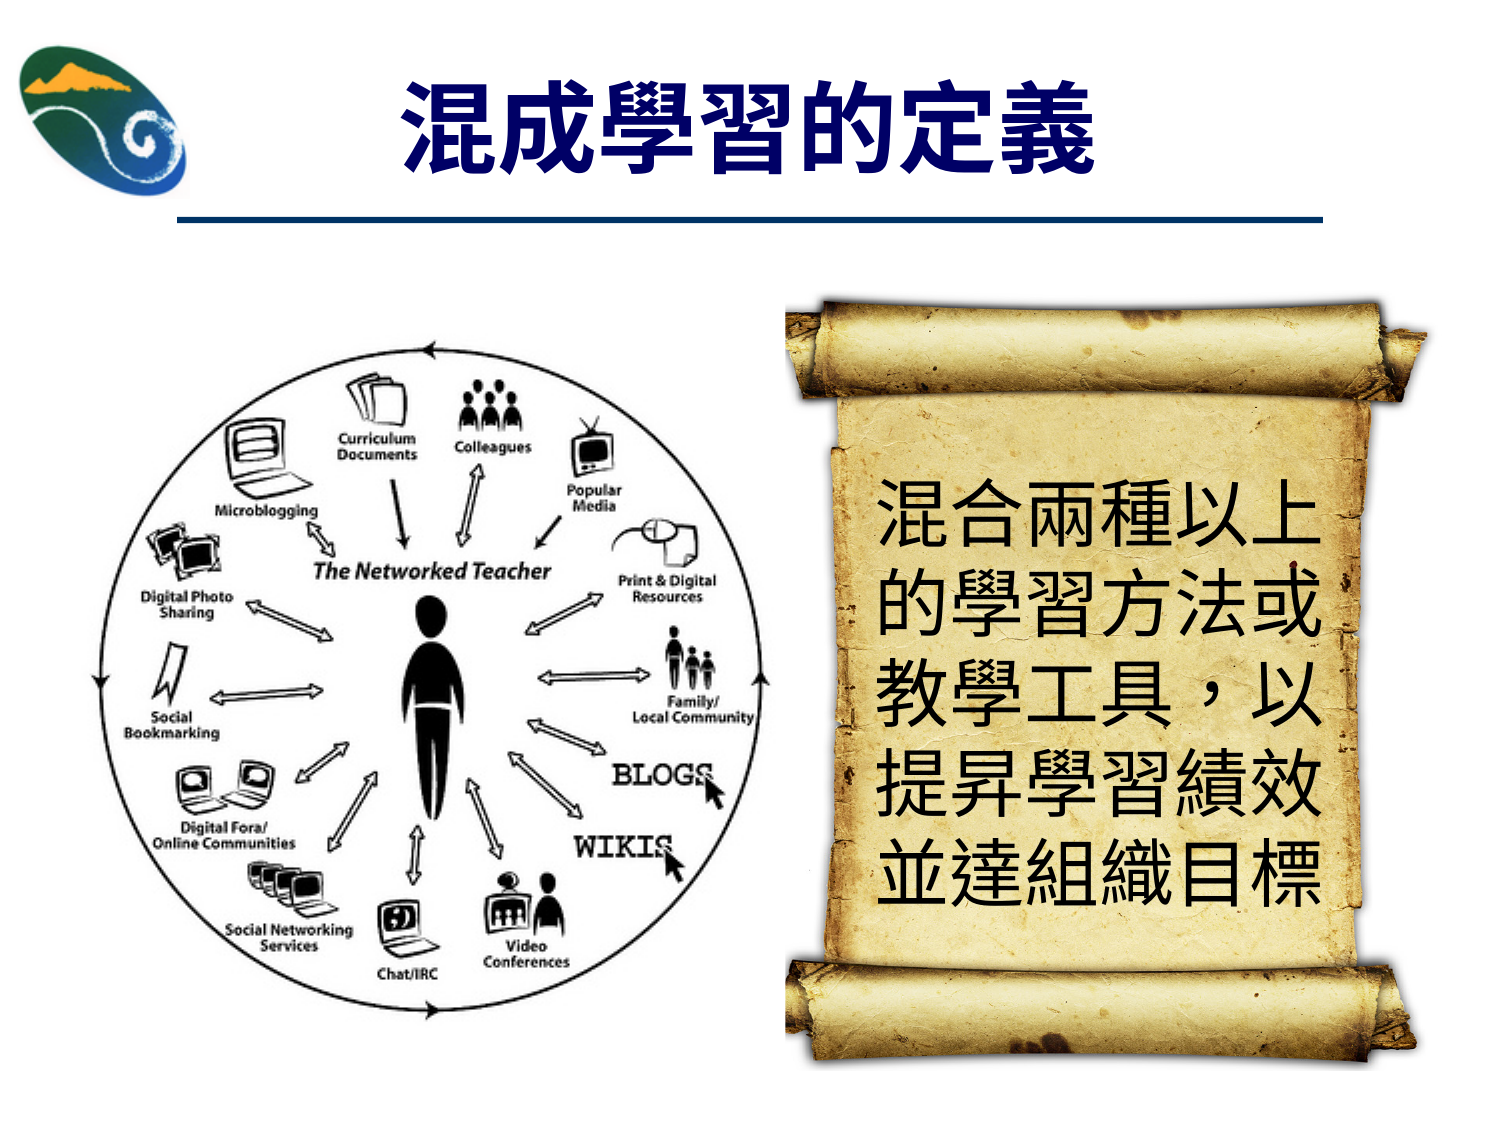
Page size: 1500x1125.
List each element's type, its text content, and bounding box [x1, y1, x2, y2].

text_box 混成學習的定義 [190, 55, 1385, 196]
text_box 混合兩種以上 的學習方法或 教學工具，以 提昇學習績效 並達組織目標 [859, 458, 1427, 925]
picture [17, 42, 190, 199]
picture [76, 290, 1447, 1071]
